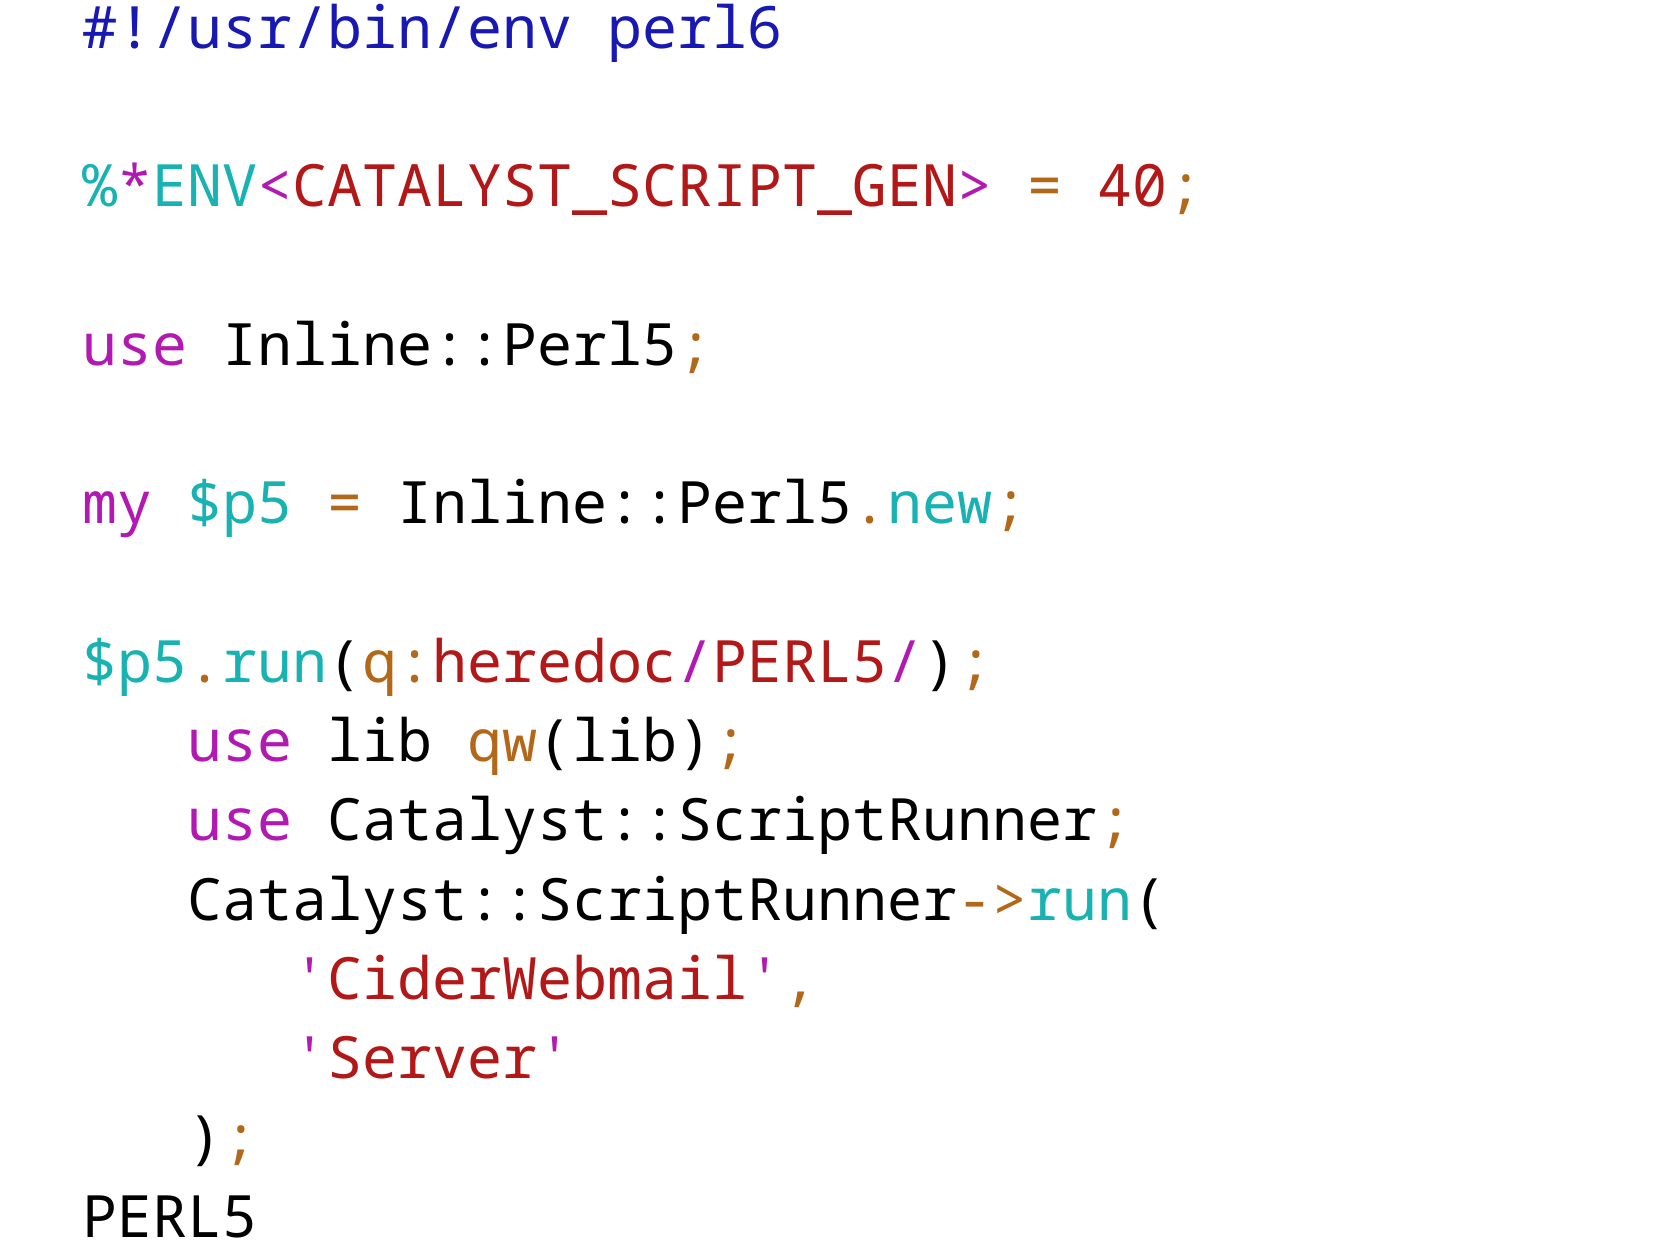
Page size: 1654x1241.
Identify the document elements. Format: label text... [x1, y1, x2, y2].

subtitle #!/usr/bin/env perl6 %*ENV<CATALYST_SCRIPT_GEN> = 40; use Inline::Perl5; my $p5 = Inline::Perl5.new; $p5.run(q:heredoc/PERL5/); use lib qw(lib); use Catalyst::ScriptRunner; Catalyst::ScriptRunner->run( 'CiderWebmail', 'Server' ); PERL5 [82, 91, 1571, 1149]
